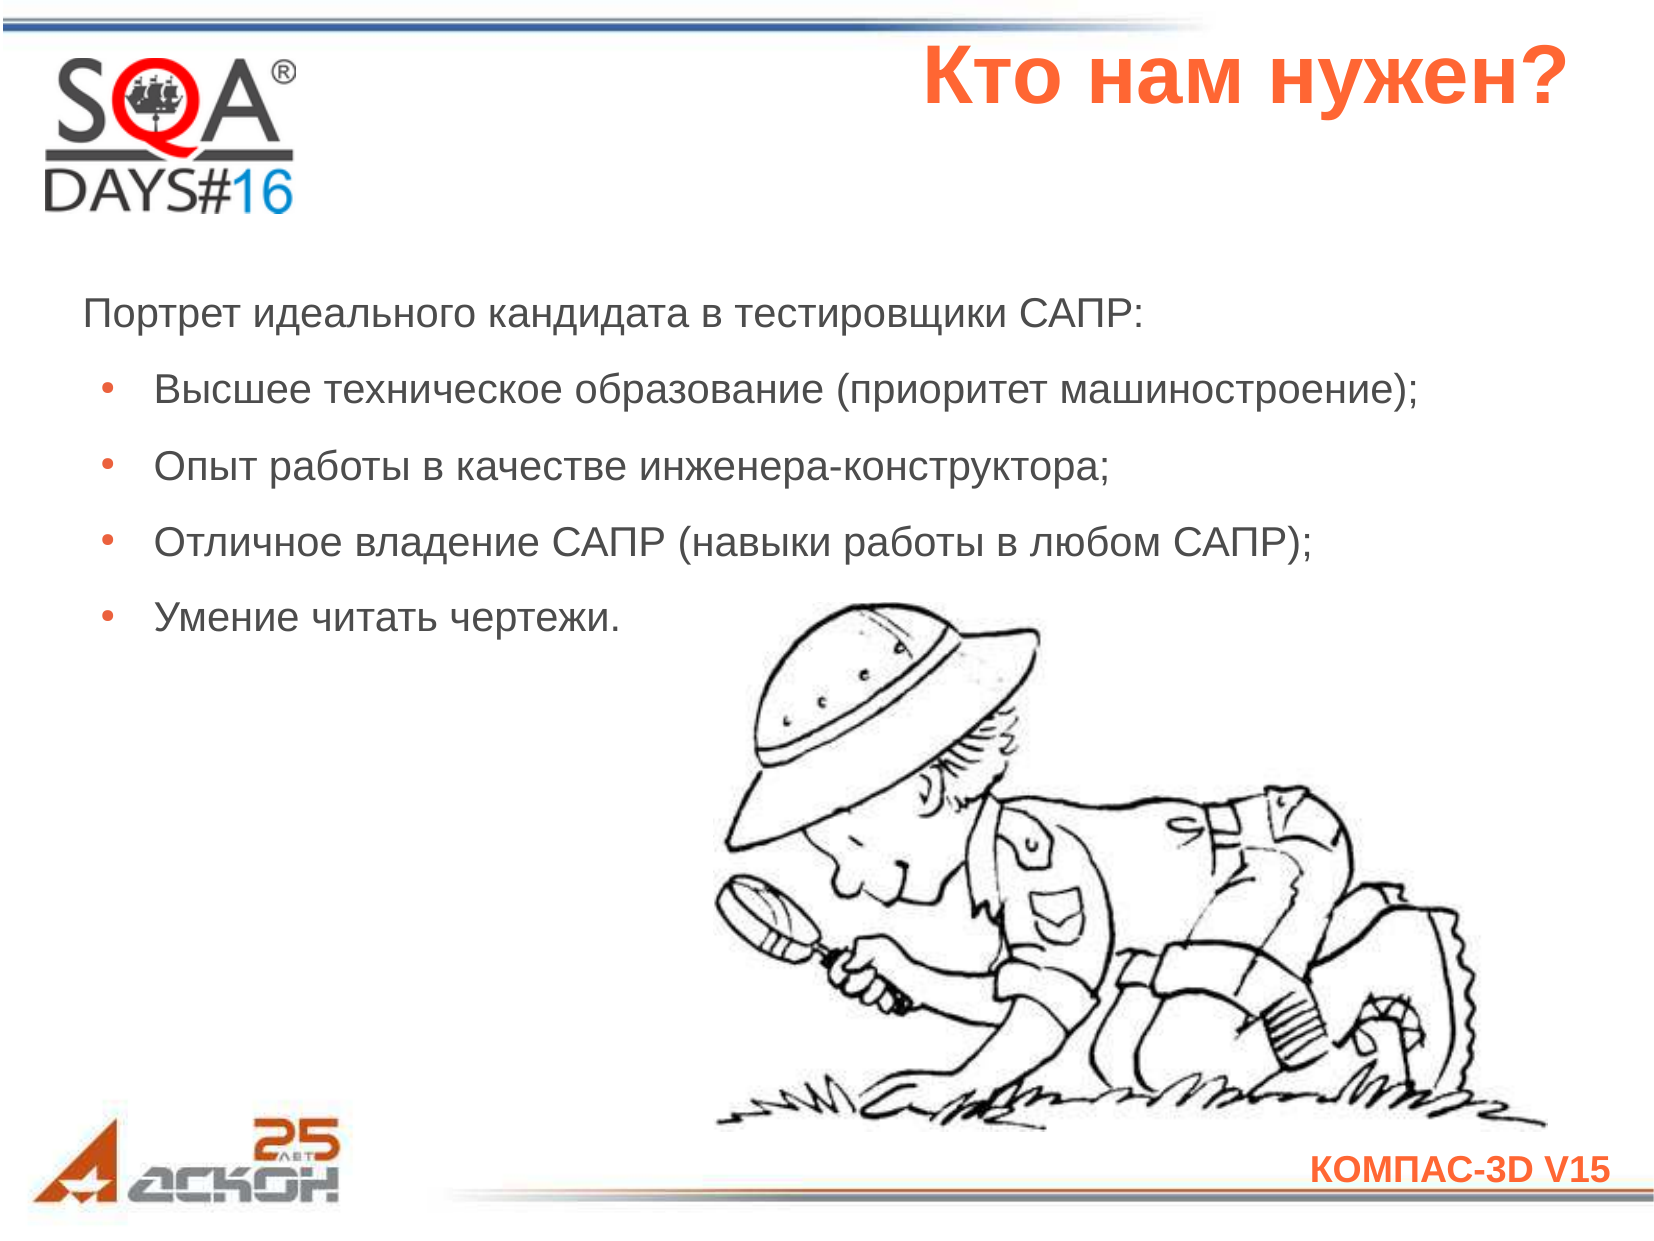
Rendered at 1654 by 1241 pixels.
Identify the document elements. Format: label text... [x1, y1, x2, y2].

picture [3, 0, 1654, 1241]
list Портрет идеального кандидата в тестировщики САПР: Высшее техническое образование (приоритет машиностроение); Опыт работы в качестве инженера-конструктора; Отличное владение САПР (навыки работы в любом САПР); Умение читать чертежи. [82, 290, 1571, 1010]
title Кто нам нужен? [82, 25, 1571, 125]
